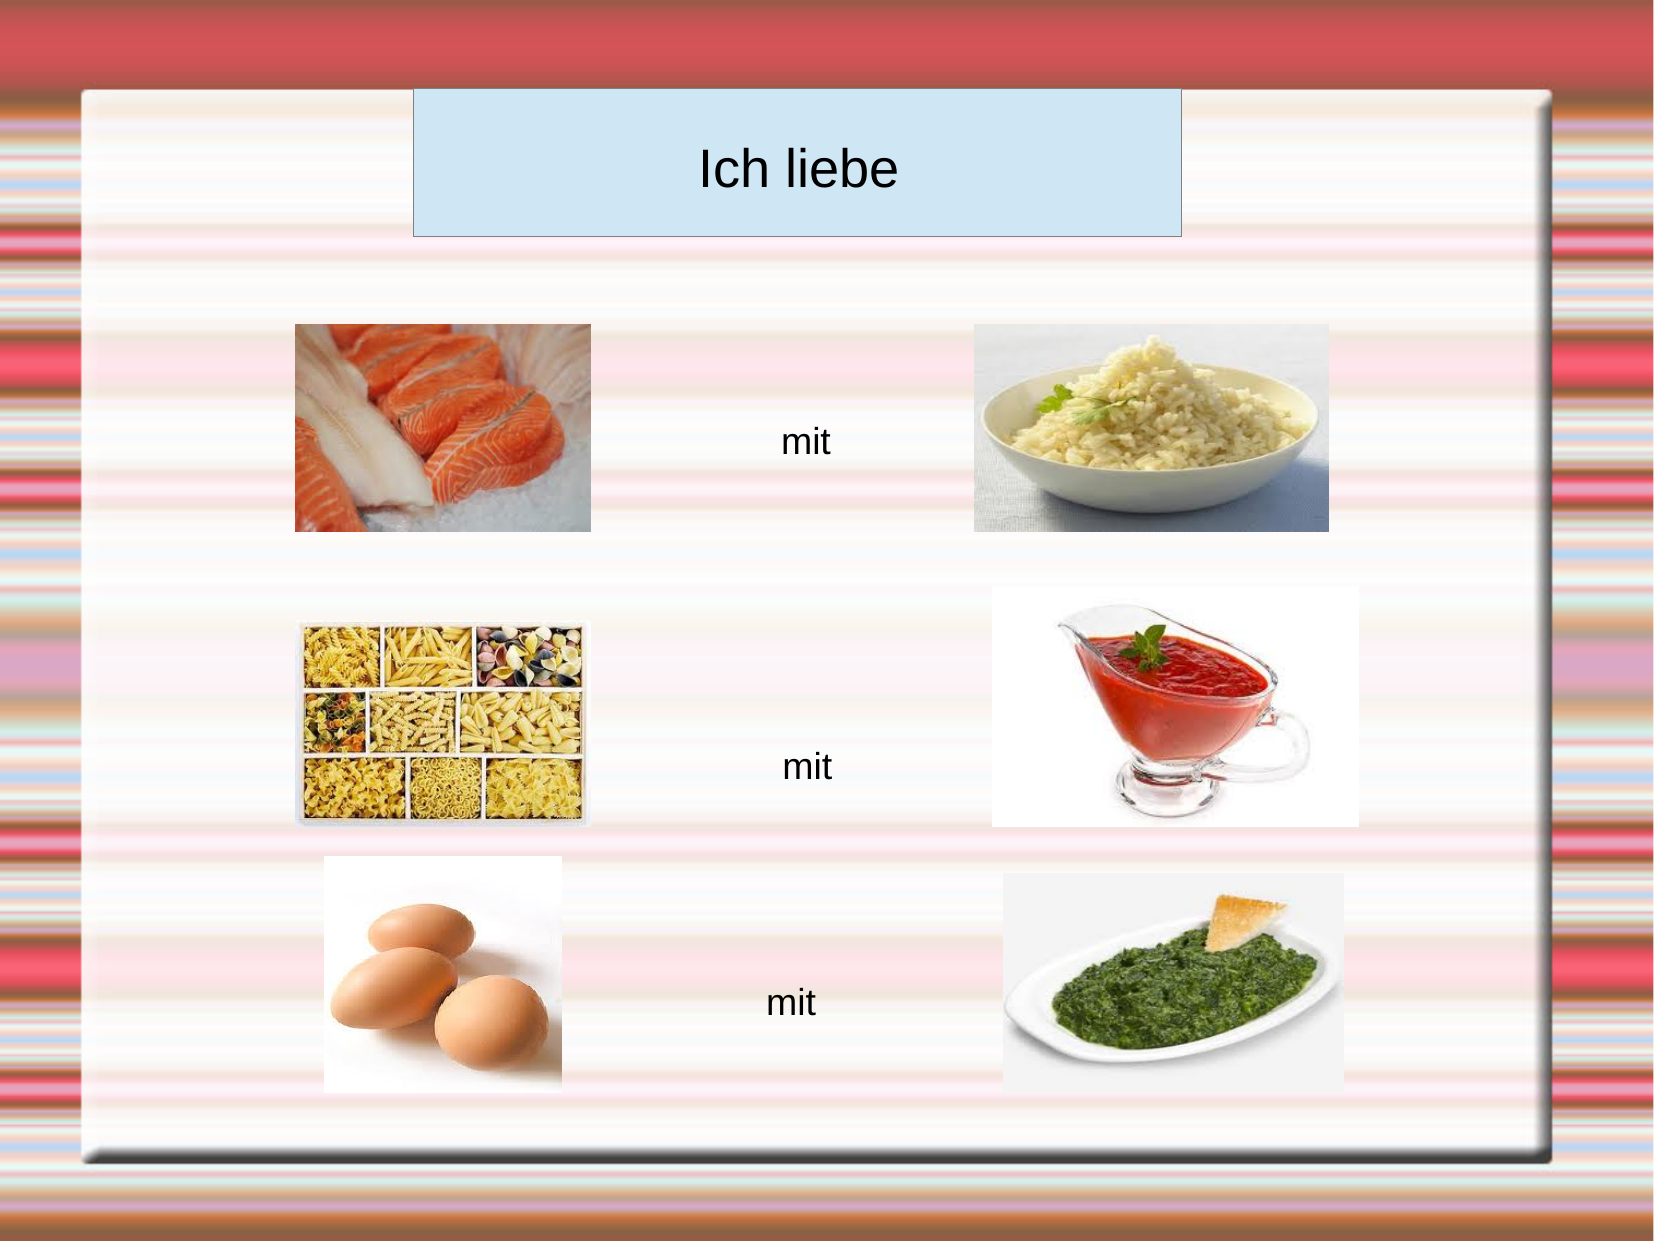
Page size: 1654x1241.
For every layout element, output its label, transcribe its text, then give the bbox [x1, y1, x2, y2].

text_box Ich liebe [683, 131, 916, 207]
text_box [413, 88, 1182, 237]
picture [0, 0, 1654, 1241]
text_box mit [767, 738, 858, 796]
text_box mit [766, 413, 857, 473]
text_box mit [751, 974, 842, 1032]
